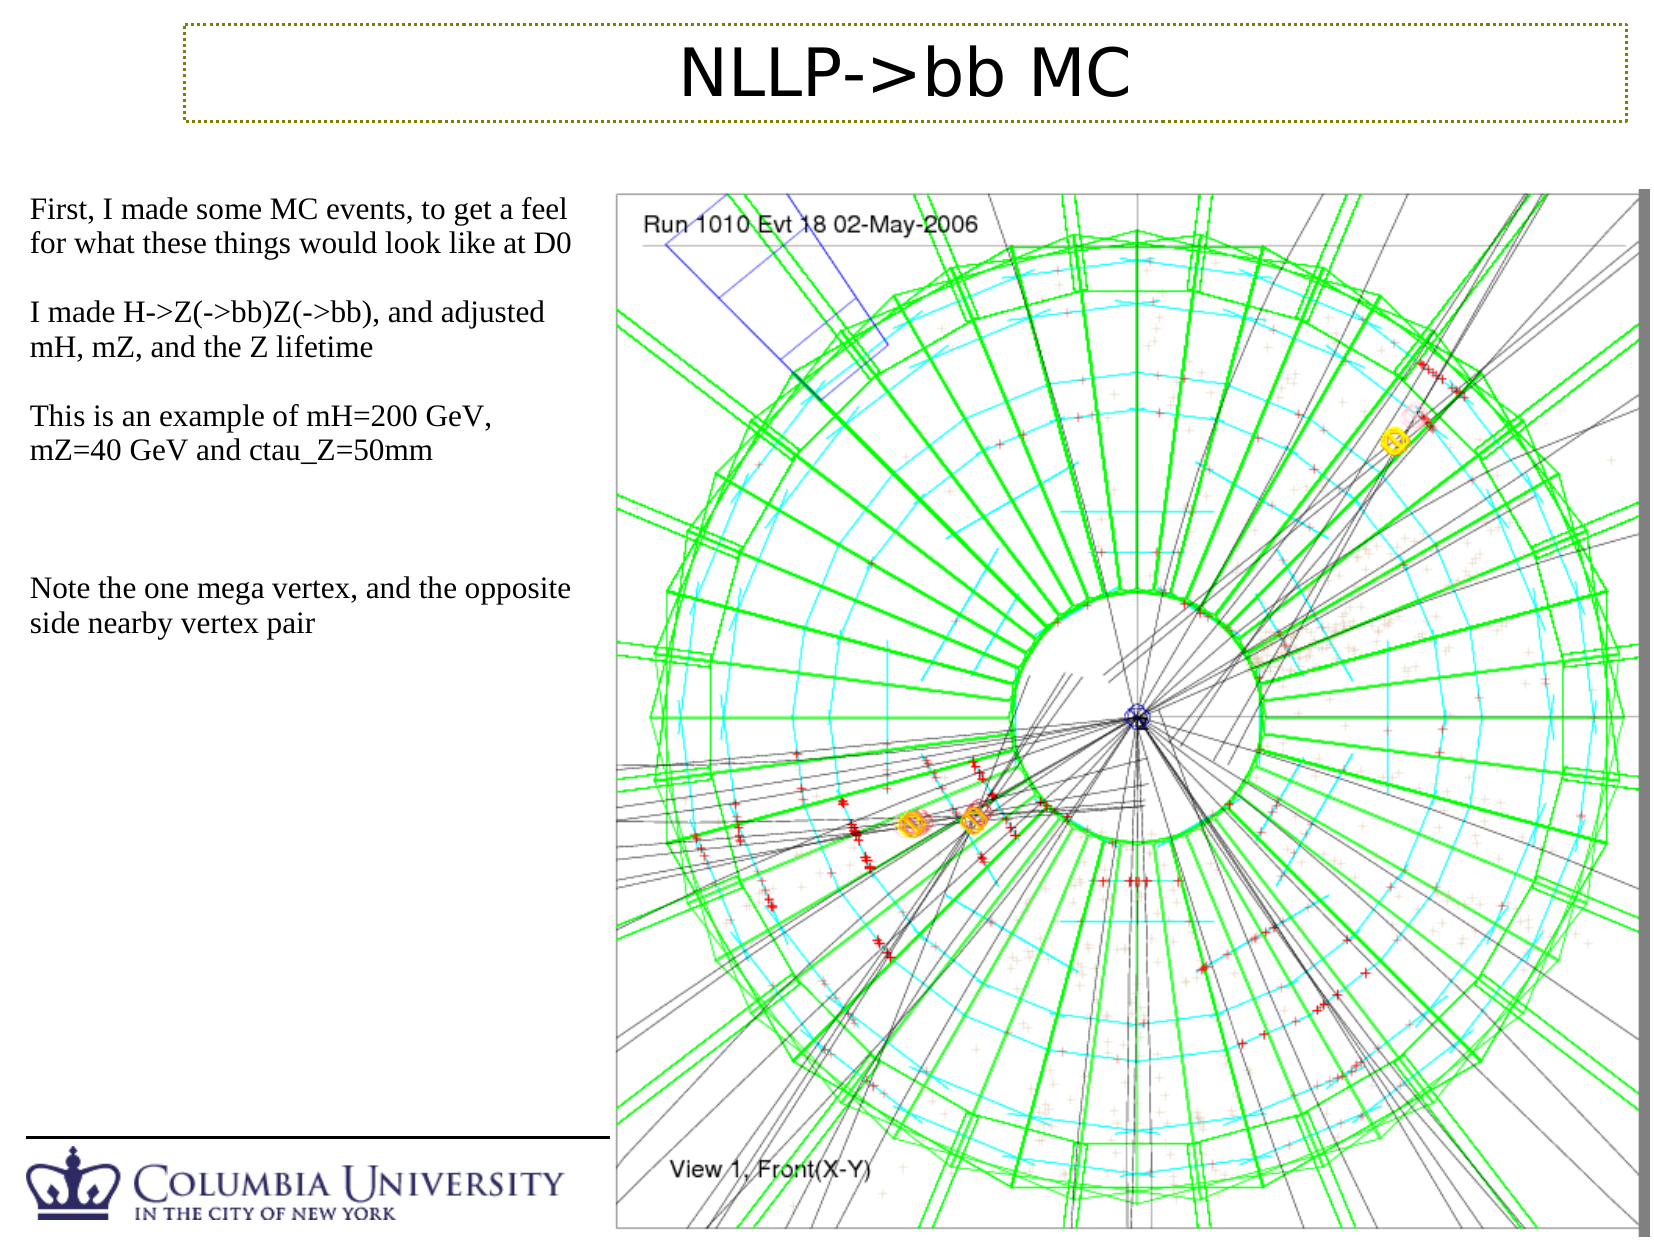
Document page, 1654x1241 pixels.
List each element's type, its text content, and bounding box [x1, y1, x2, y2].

text_box First, I made some MC events, to get a feel for what these things would look like at D0 I made H->Z(->bb)Z(->bb), and adjusted mH, mZ, and the Z lifetime This is an example of mH=200 GeV, mZ=40 GeV and ctau_Z=50mm Note the one mega vertex, and the opposite side nearby vertex pair [29, 191, 577, 1075]
picture [610, 189, 1650, 1237]
title NLLP->bb MC [184, 24, 1627, 122]
picture [26, 1146, 565, 1220]
